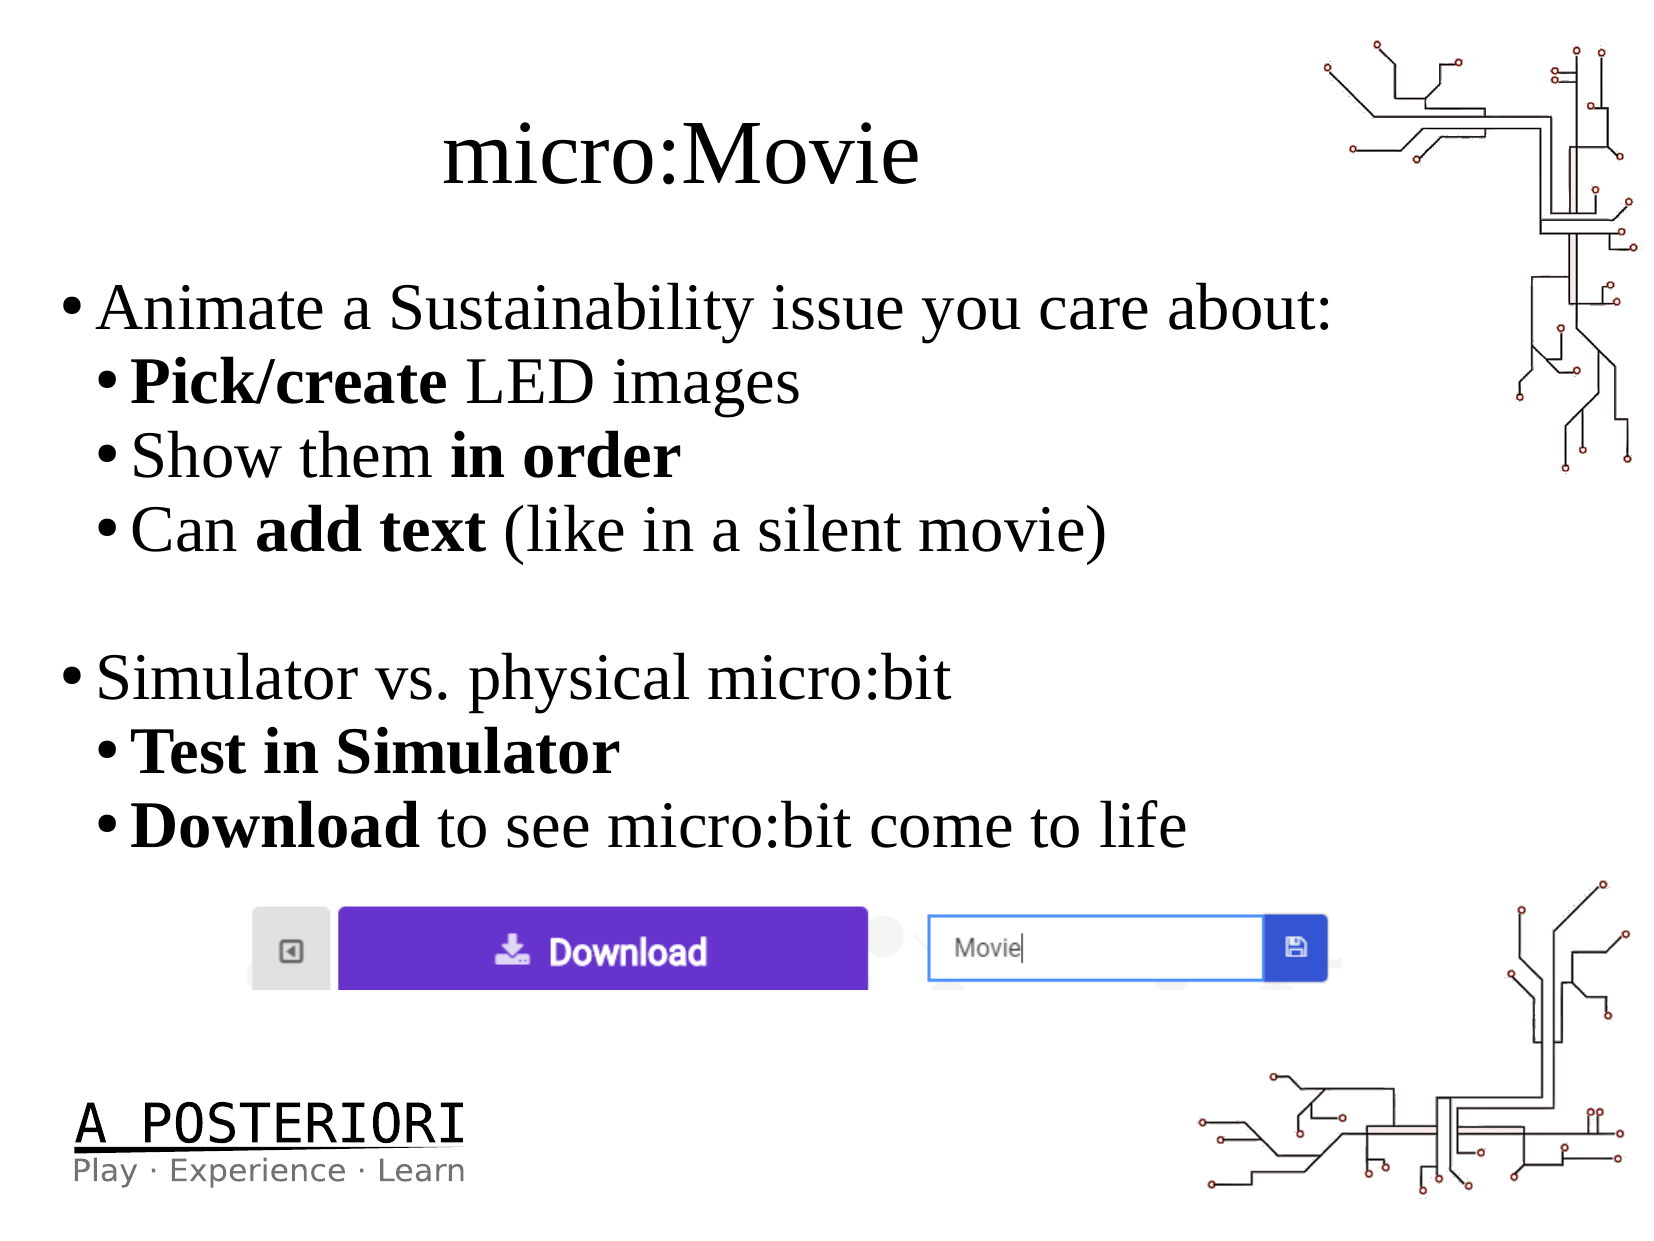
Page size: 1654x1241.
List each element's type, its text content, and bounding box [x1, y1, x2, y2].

picture [240, 862, 1636, 1201]
title micro:Movie [70, 49, 1294, 257]
picture [1305, 35, 1643, 496]
subtitle Animate a Sustainability issue you care about: Pick/create LED images Show them in order Can add text (like in a silent movie) Simulator vs. physical micro:bit Test in Simulator Download to see micro:bit come to life [60, 270, 1493, 1036]
picture [73, 1101, 466, 1189]
